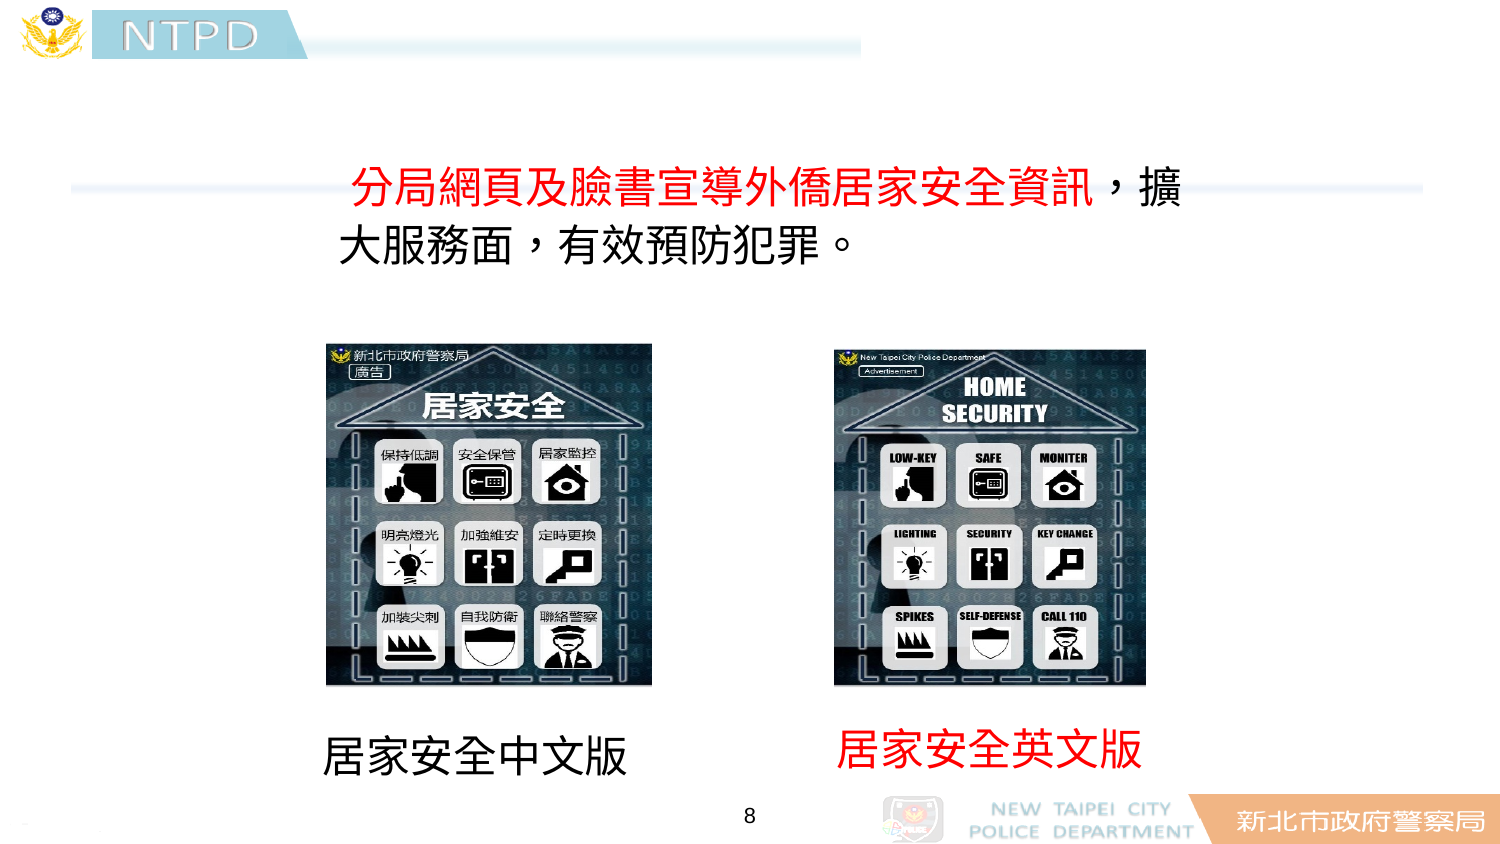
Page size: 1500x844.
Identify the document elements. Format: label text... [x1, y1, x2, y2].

text_box 8 [575, 793, 926, 844]
text_box 居家安全中文版 [307, 721, 644, 789]
text_box 居家安全英文版 [819, 714, 1161, 782]
picture [834, 348, 1146, 688]
picture [326, 342, 652, 688]
text_box 分局網頁及臉書宣導外僑居家安全資訊，擴大服務面，有效預防犯罪。 [235, 147, 1236, 281]
